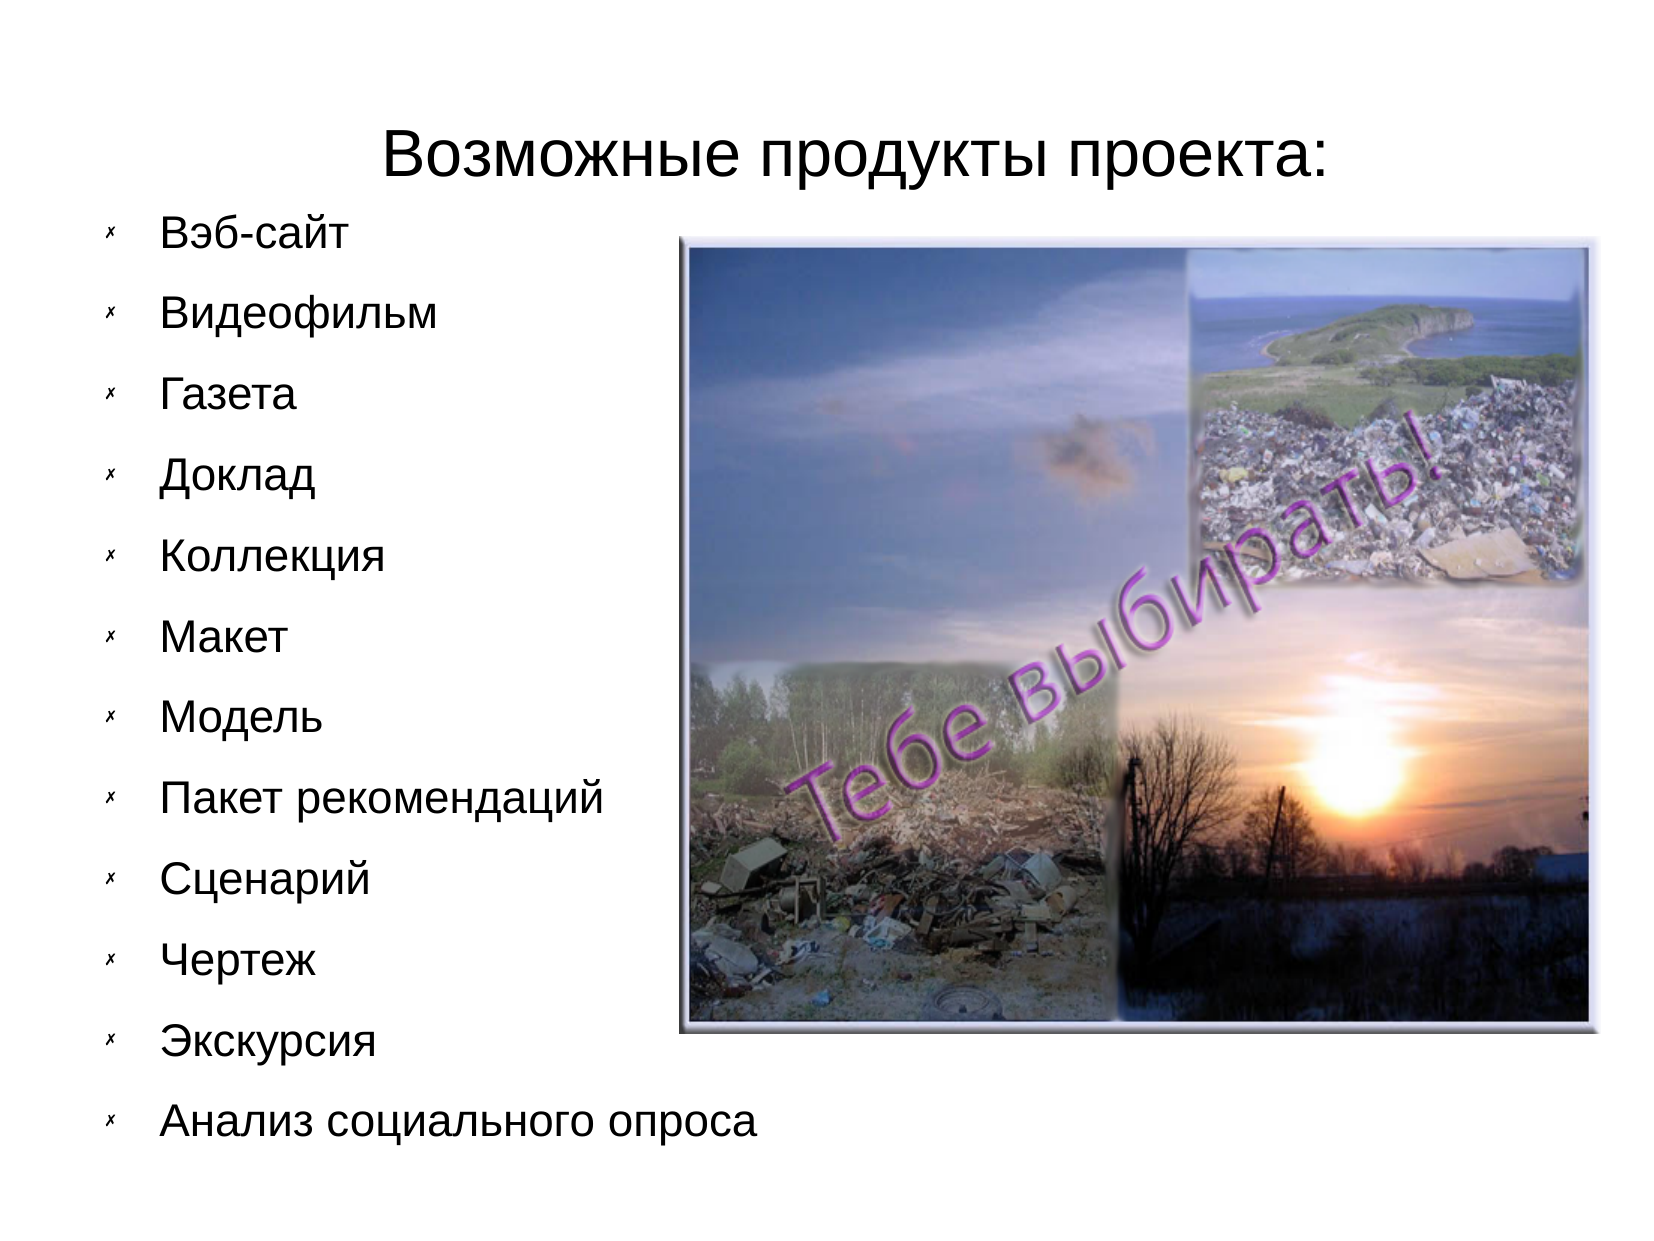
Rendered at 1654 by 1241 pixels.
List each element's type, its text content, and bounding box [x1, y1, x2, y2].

title Возможные продукты проекта: [82, 49, 1571, 257]
picture [679, 236, 1601, 1034]
list Вэб-сайт Видеофильм Газета Доклад Коллекция Макет Модель Пакет рекомендаций Сценарий Чертеж Экскурсия Анализ социального опроса [88, 206, 815, 1225]
